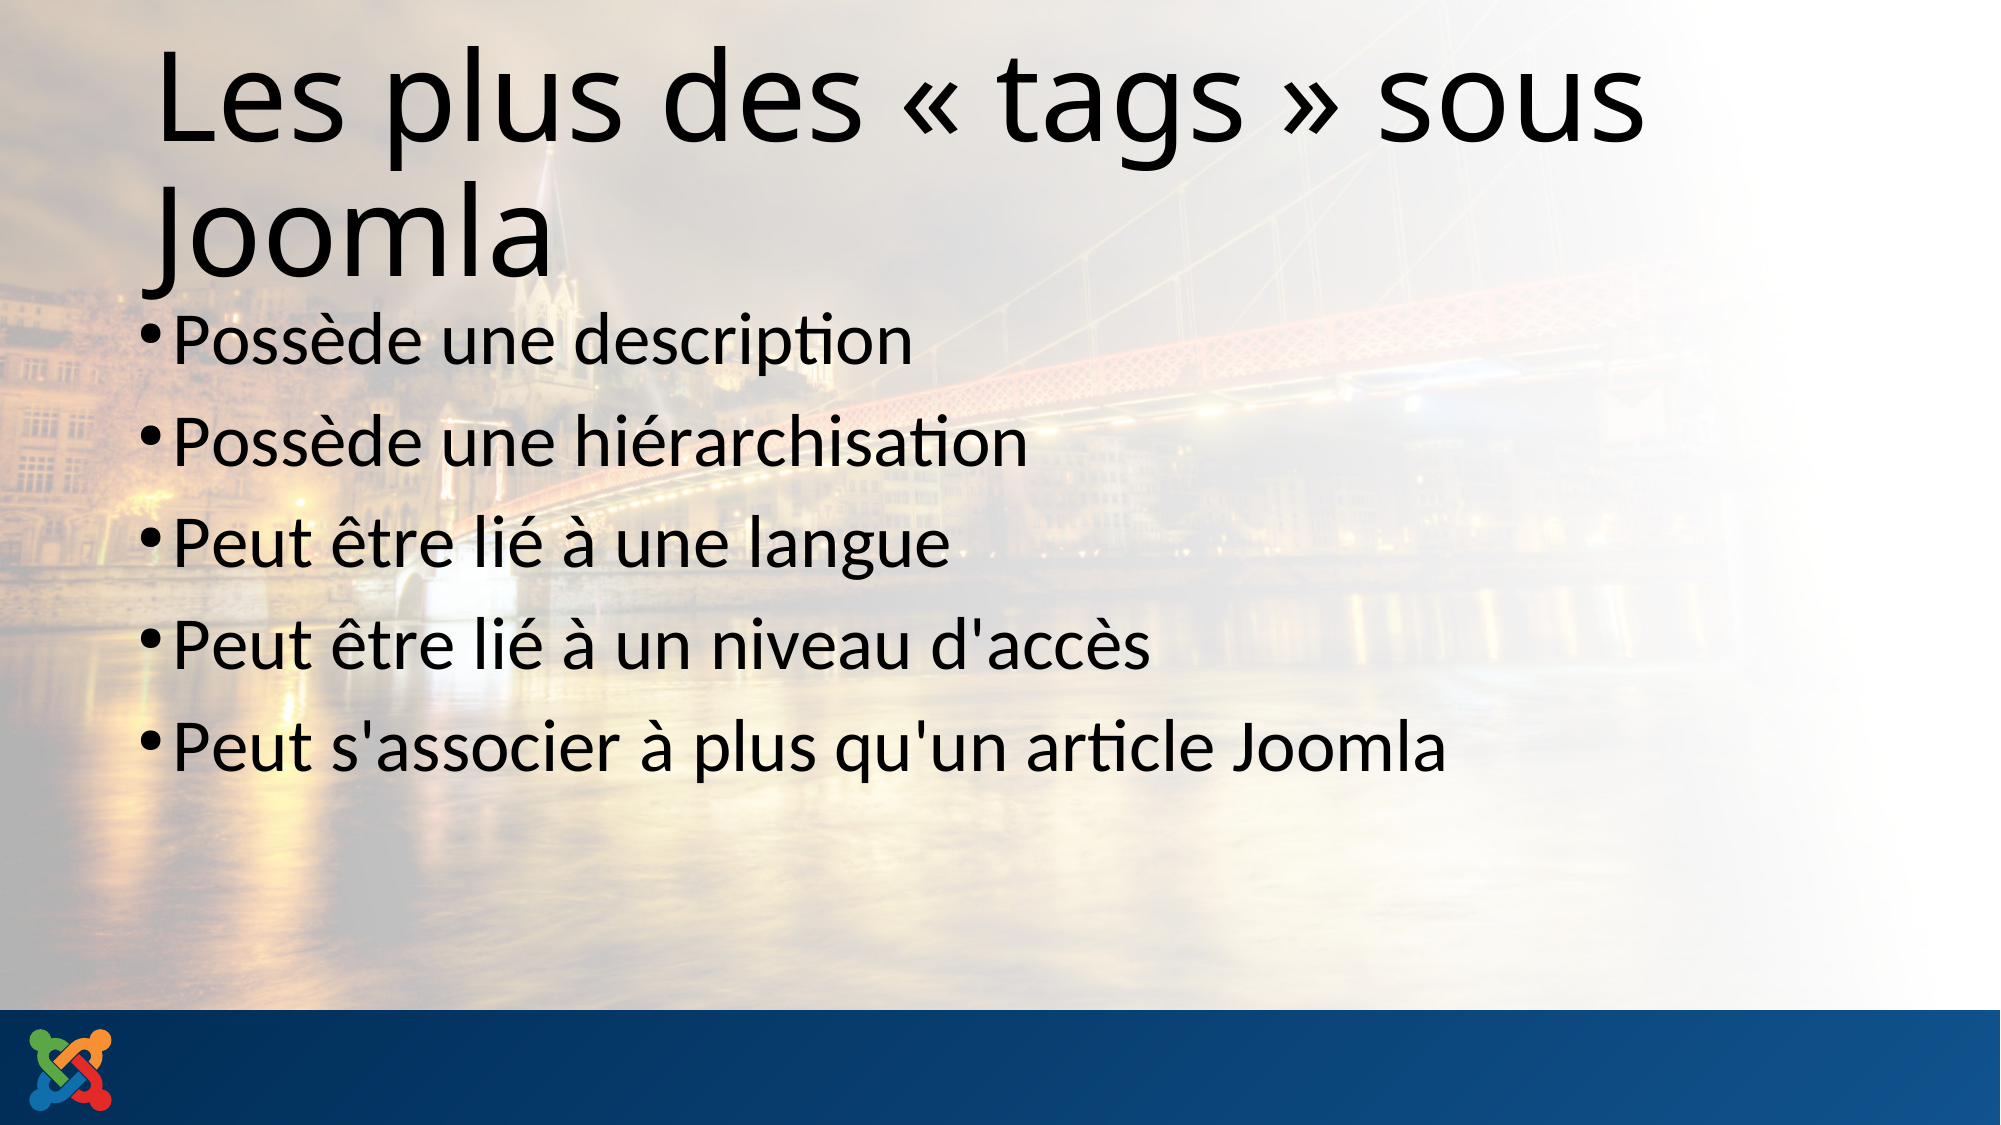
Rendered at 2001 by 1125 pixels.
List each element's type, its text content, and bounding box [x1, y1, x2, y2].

text_box Possède une description Possède une hiérarchisation Peut être lié à une langue Peut être lié à un niveau d'accès Peut s'associer à plus qu'un article Joomla [137, 299, 1863, 1014]
text_box [0, 1010, 2000, 1125]
title Les plus des « tags » sous Joomla [137, 59, 1863, 278]
picture [0, 0, 2001, 1125]
picture [29, 1028, 112, 1112]
